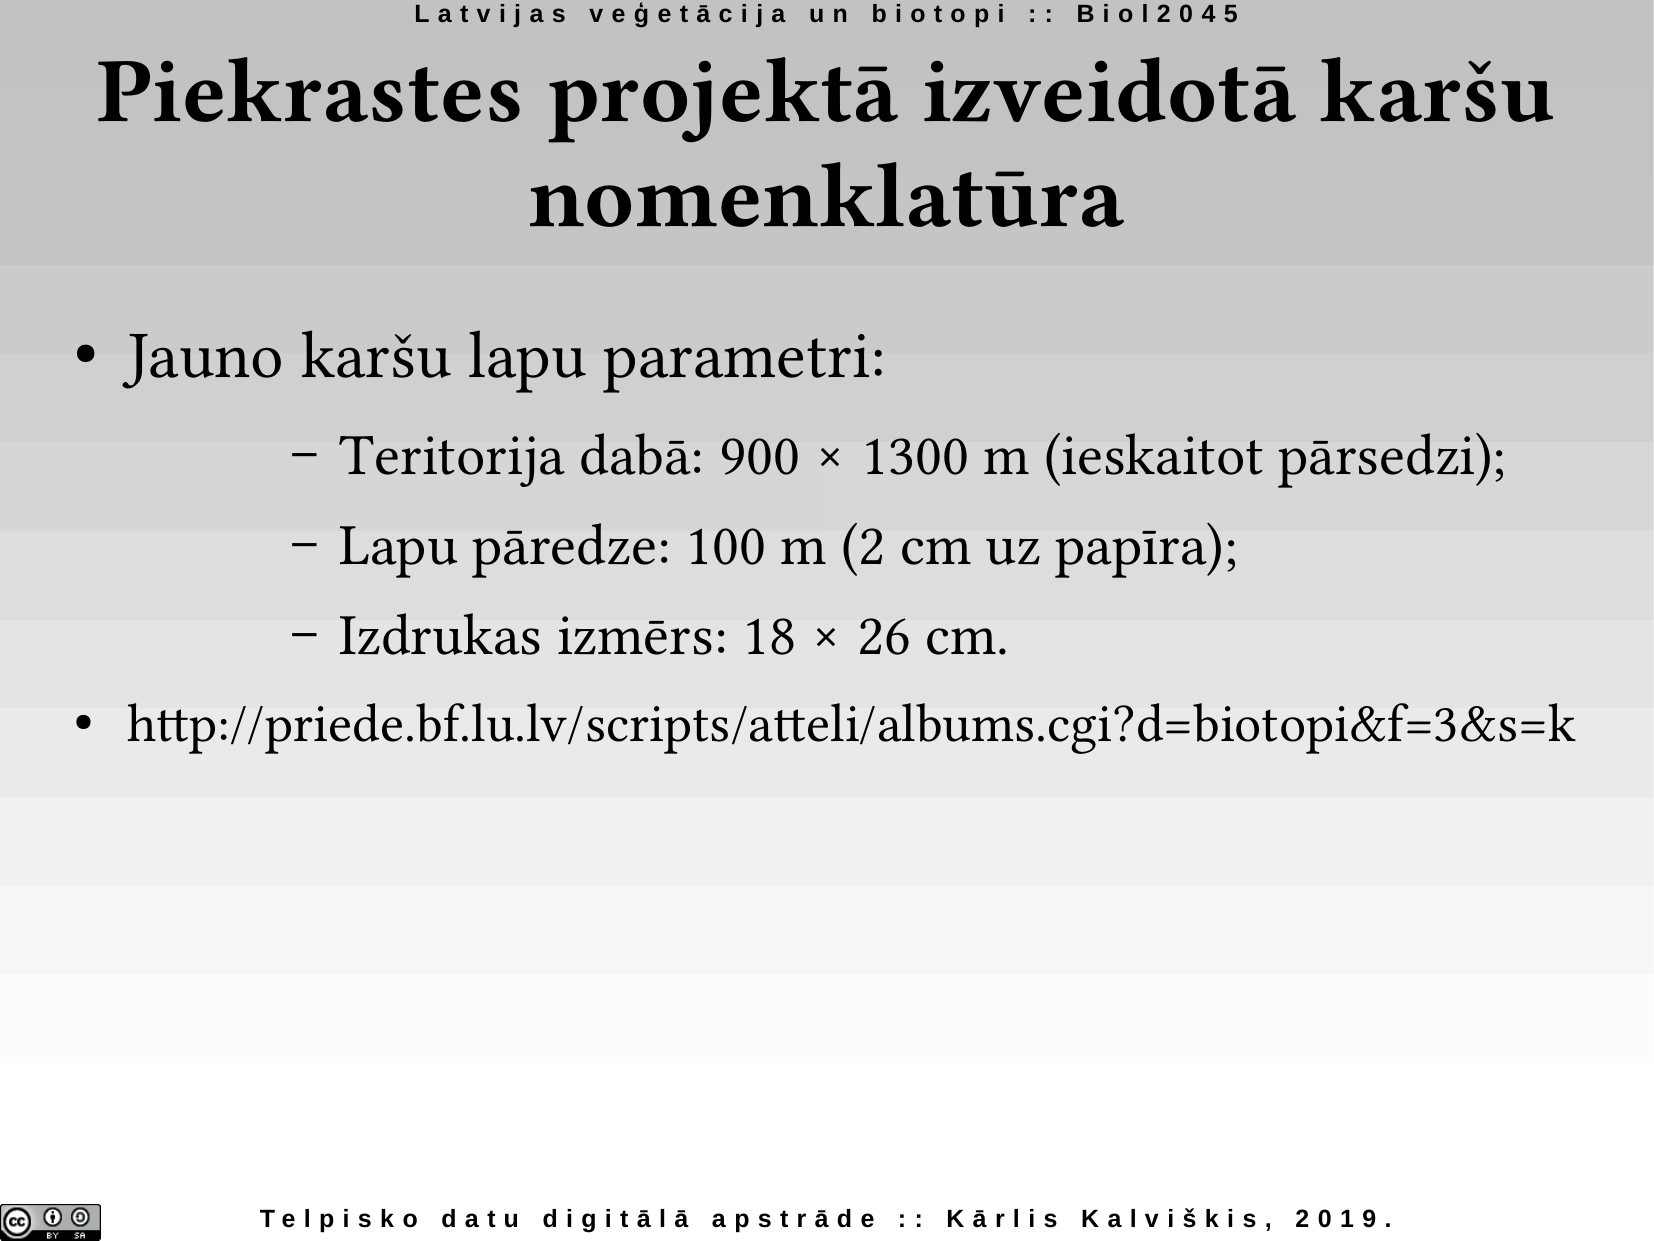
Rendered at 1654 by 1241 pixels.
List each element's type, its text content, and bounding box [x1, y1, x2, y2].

list Jauno karšu lapu parametri: Teritorija dabā: 900 × 1300 m (ieskaitot pārsedzi); Lapu pāredze: 100 m (2 cm uz papīra); Izdrukas izmērs: 18 × 26 cm. http://priede.bf.lu.lv/scripts/atteli/albums.cgi?d=biotopi&f=3&s=k [56, 317, 1600, 1175]
title Piekrastes projektā izveidotā karšu nomenklatūra [0, 1, 1654, 287]
picture [0, 287, 1654, 1241]
